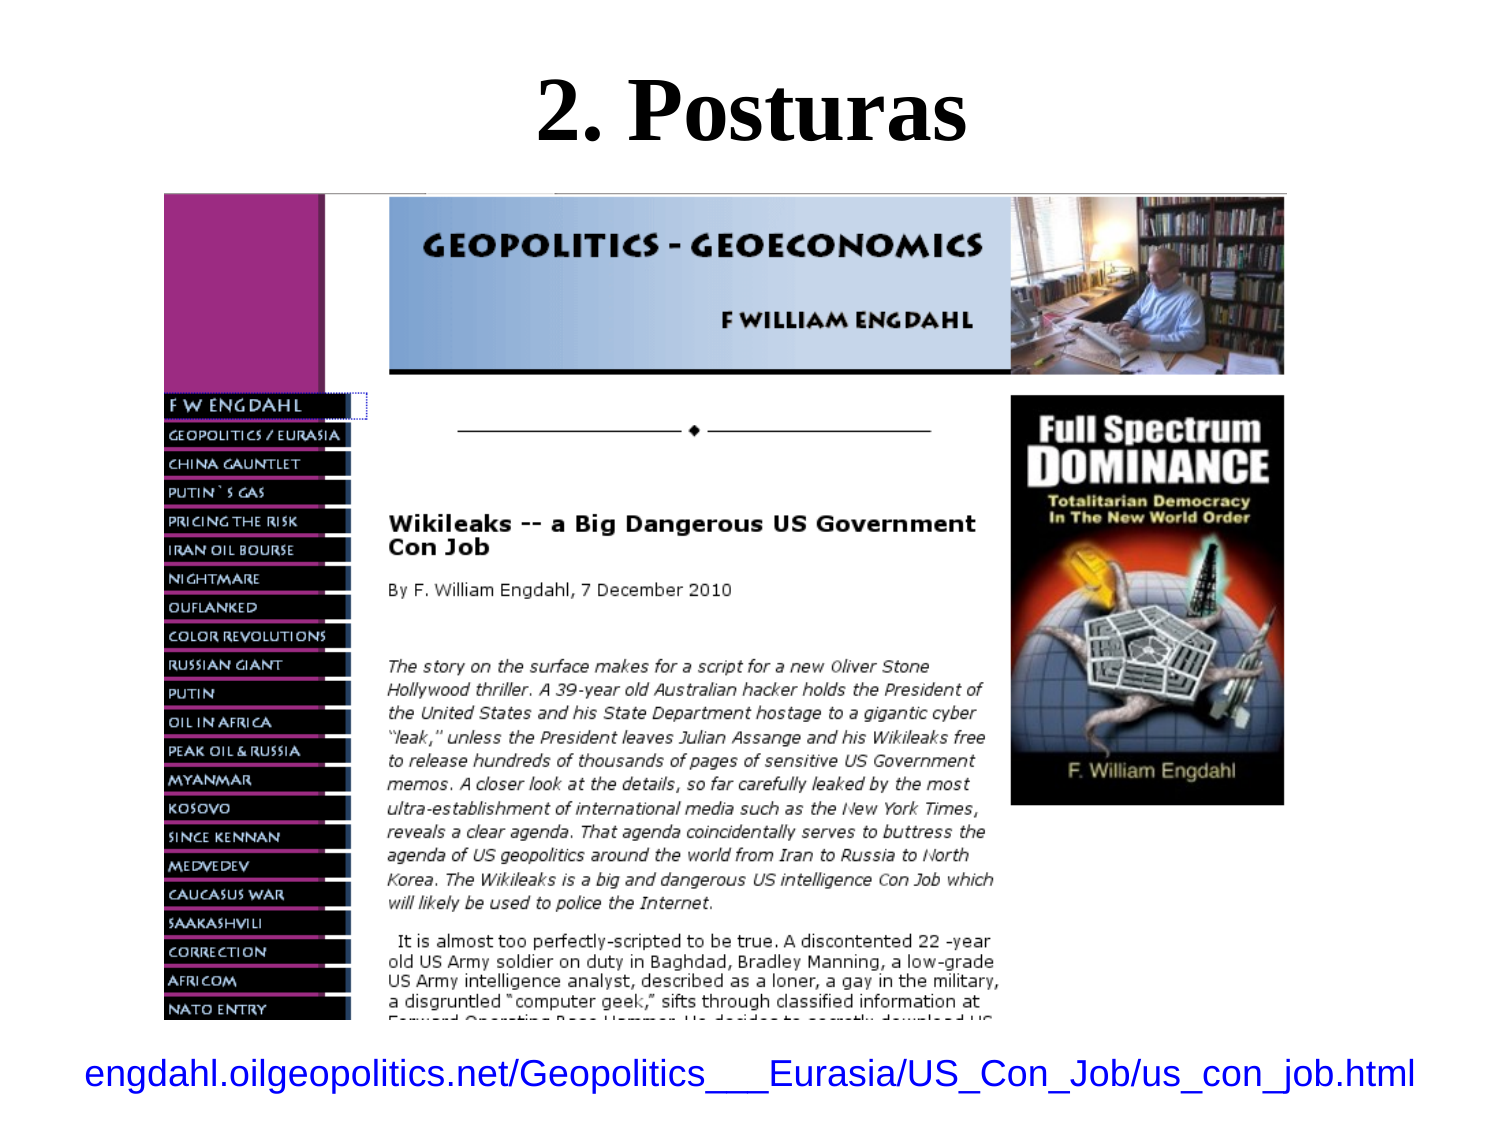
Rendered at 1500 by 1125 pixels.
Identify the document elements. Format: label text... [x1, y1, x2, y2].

picture [164, 193, 1287, 1020]
text_box engdahl.oilgeopolitics.net/Geopolitics___Eurasia/US_Con_Job/us_con_job.html [0, 1044, 1500, 1095]
title 2. Posturas [87, 51, 1416, 169]
